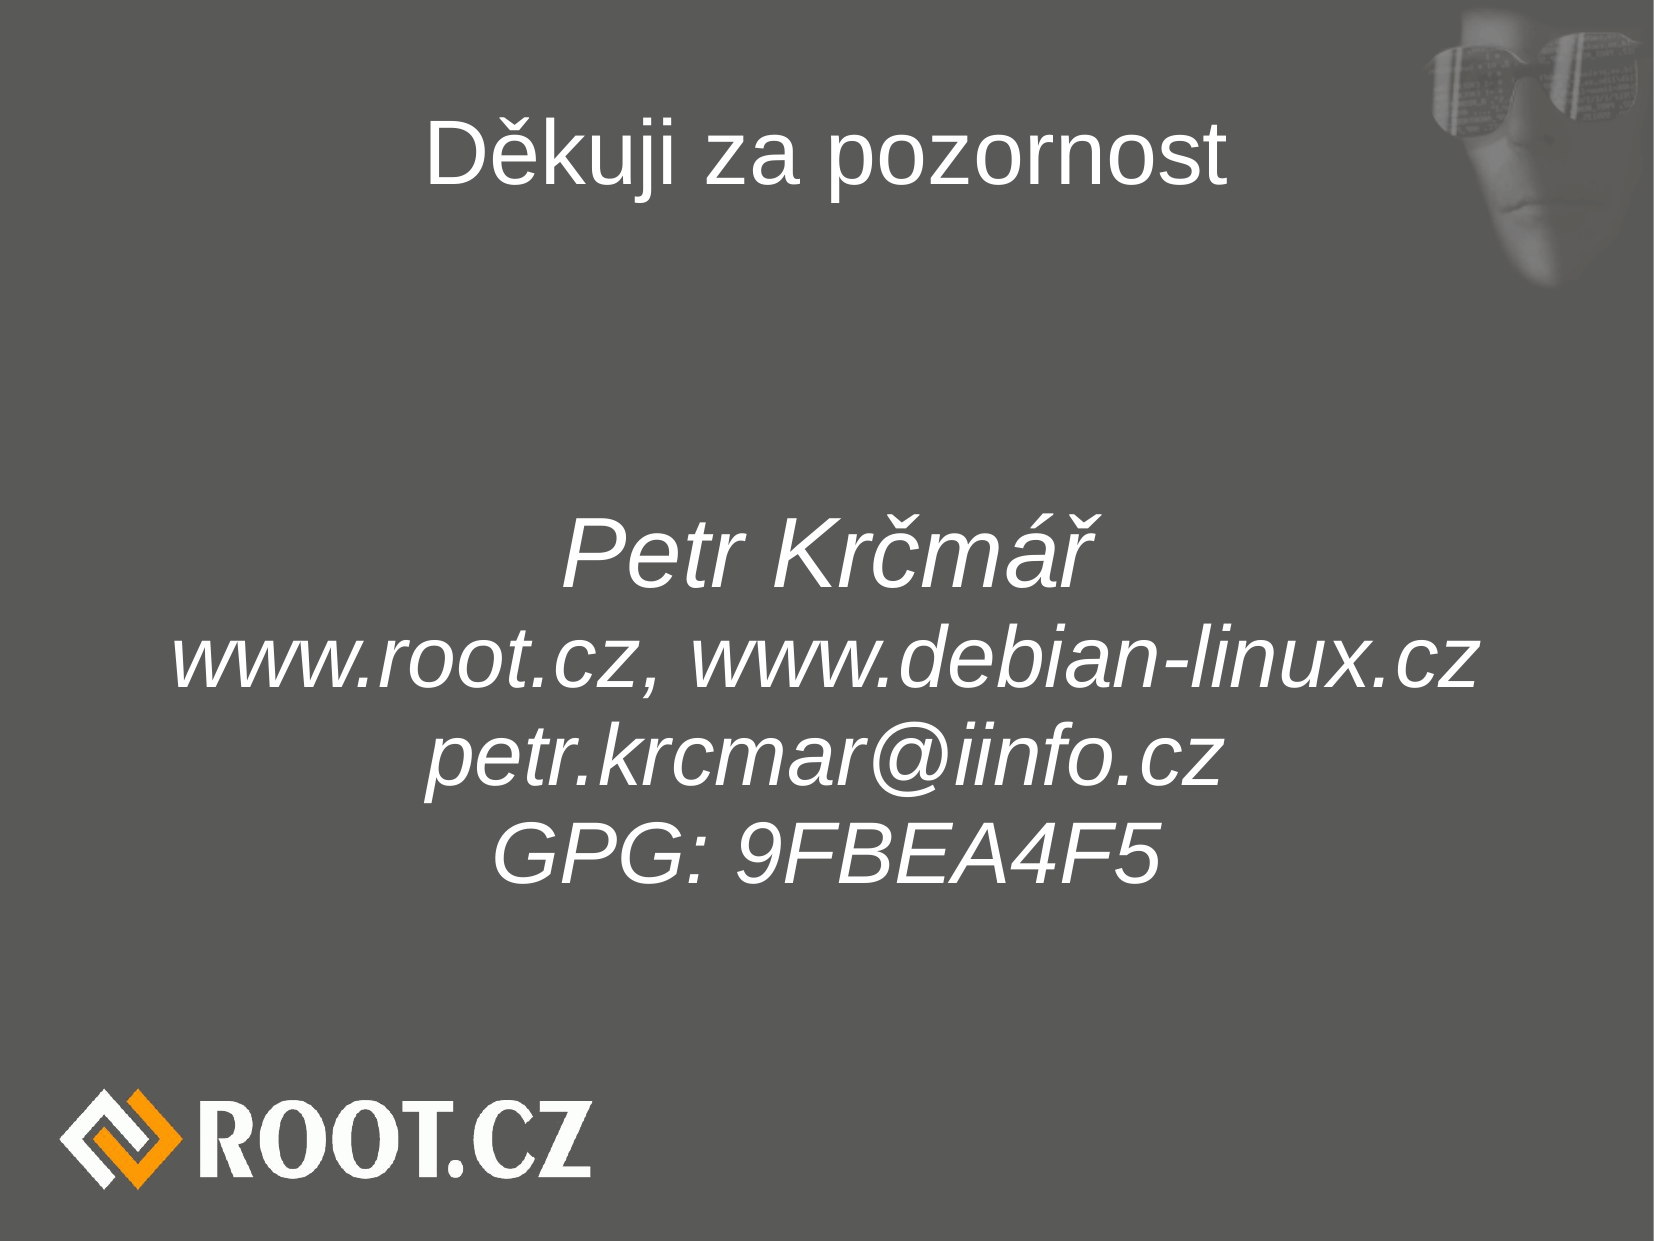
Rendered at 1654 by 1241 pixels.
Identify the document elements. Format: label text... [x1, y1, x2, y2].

title Děkuji za pozornost [82, 49, 1571, 257]
subtitle Petr Krčmář www.root.cz, www.debian-linux.cz petr.krcmar@iinfo.cz GPG: 9FBEA4F5 [82, 297, 1571, 1102]
picture [0, 0, 1654, 1241]
